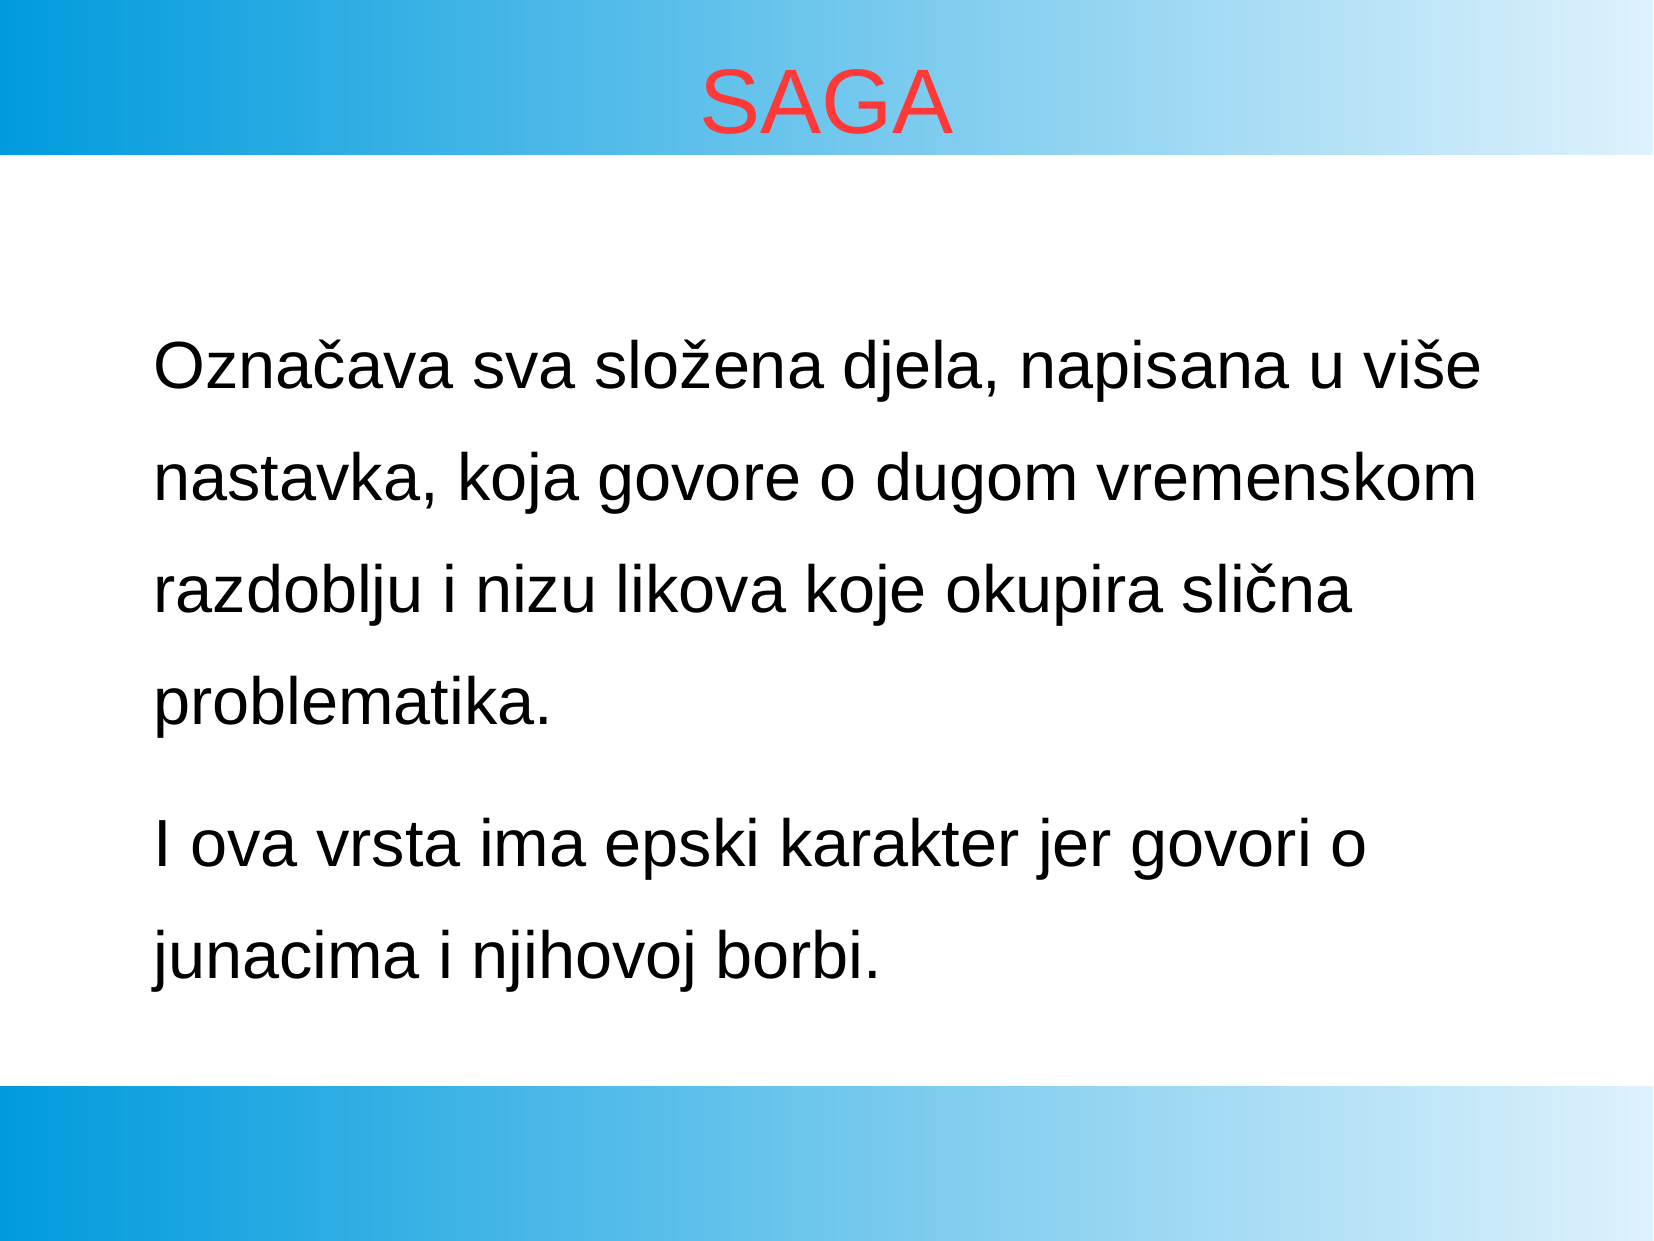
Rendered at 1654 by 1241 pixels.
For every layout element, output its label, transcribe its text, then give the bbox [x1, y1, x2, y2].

list Označava sva složena djela, napisana u više nastavka, koja govore o dugom vremenskom razdoblju i nizu likova koje okupira slična problematika. I ova vrsta ima epski karakter jer govori o junacima i njihovoj borbi. [82, 290, 1571, 1010]
title SAGA [82, 49, 1571, 155]
